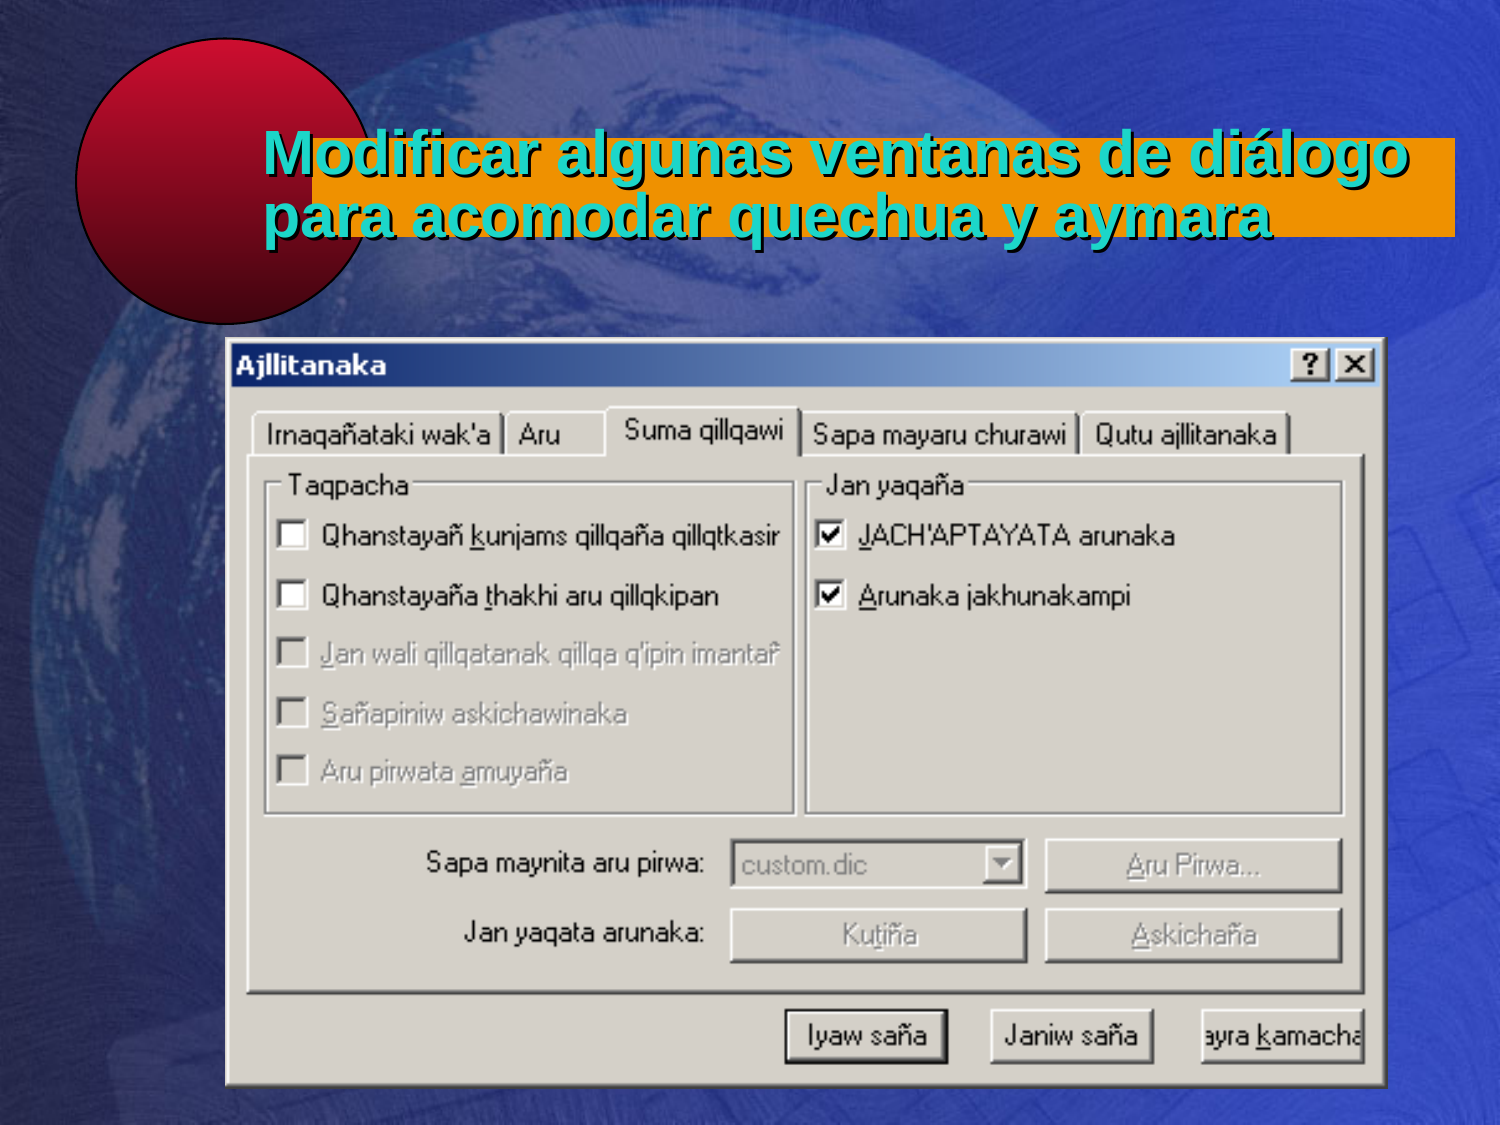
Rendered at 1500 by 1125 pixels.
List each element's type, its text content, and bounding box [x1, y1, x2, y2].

picture [0, 0, 1500, 1125]
title Modificar algunas ventanas de diálogo para acomodar quechua y aymara [262, 79, 1457, 296]
